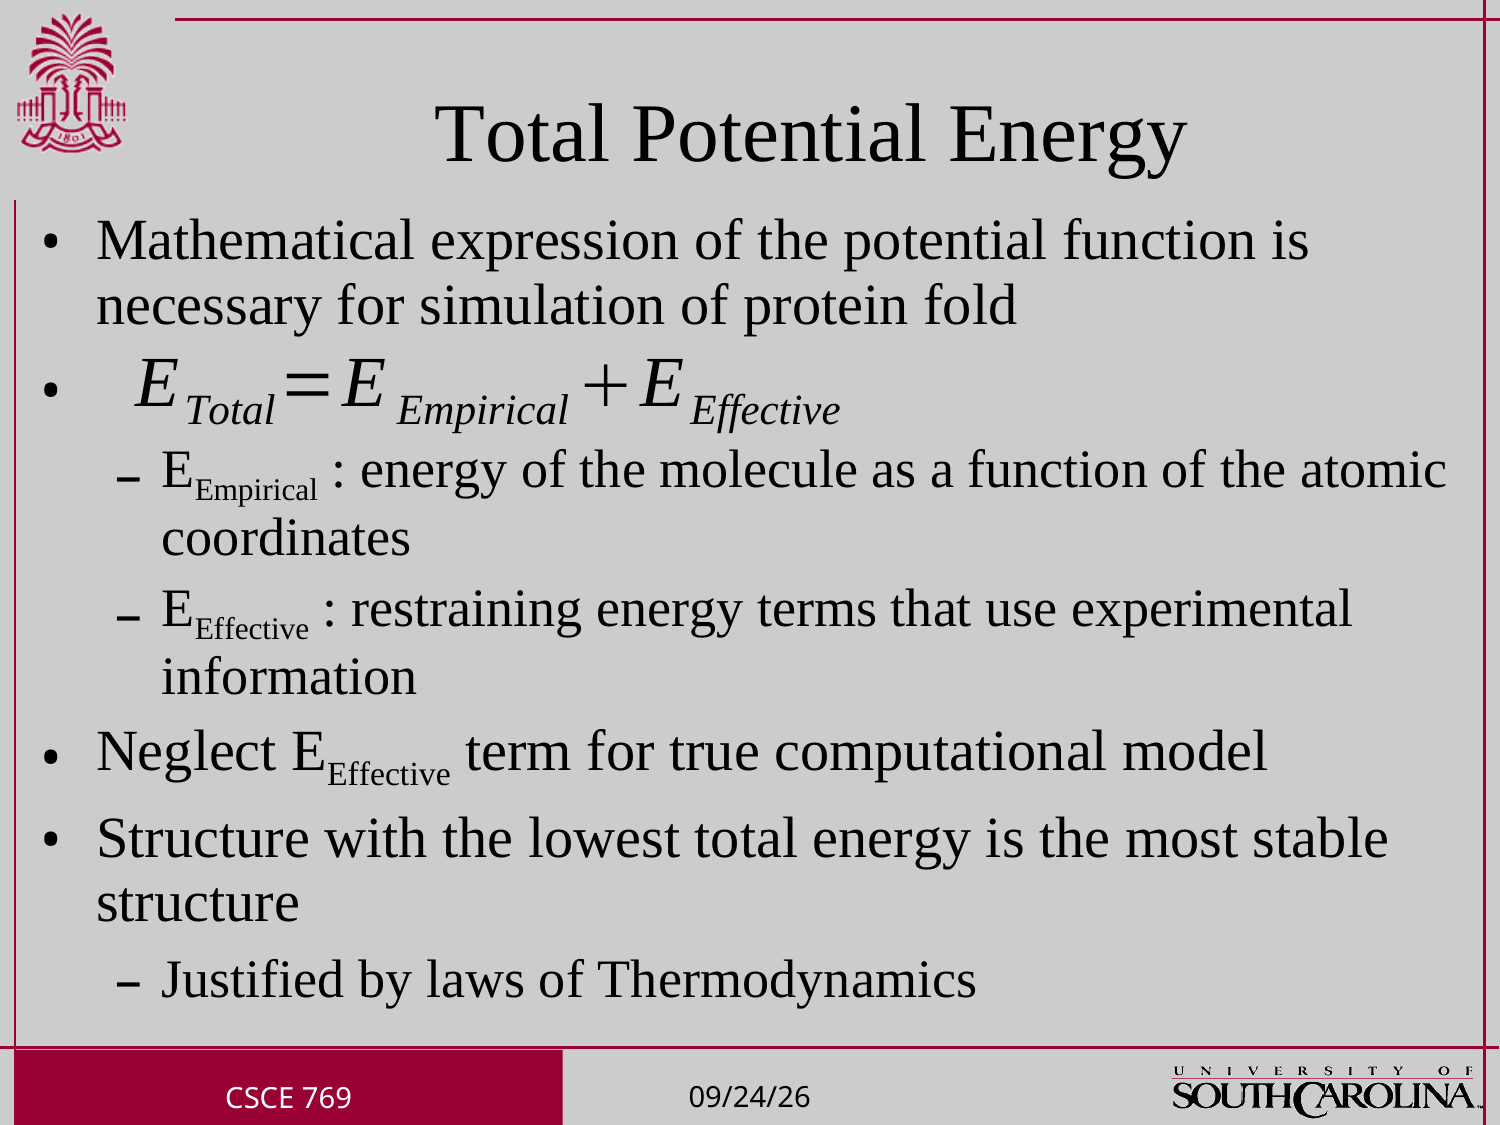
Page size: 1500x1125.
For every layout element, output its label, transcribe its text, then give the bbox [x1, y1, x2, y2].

picture [12, 12, 131, 155]
list Mathematical expression of the potential function is necessary for simulation of protein fold EEmpirical : energy of the molecule as a function of the atomic coordinates EEffective : restraining energy terms that use experimental information Neglect EEffective term for true computational model Structure with the lowest total energy is the most stable structure Justified by laws of Thermodynamics [24, 200, 1476, 1028]
picture [1162, 1049, 1483, 1125]
chart [112, 343, 863, 434]
title Total Potential Energy [174, 9, 1450, 188]
